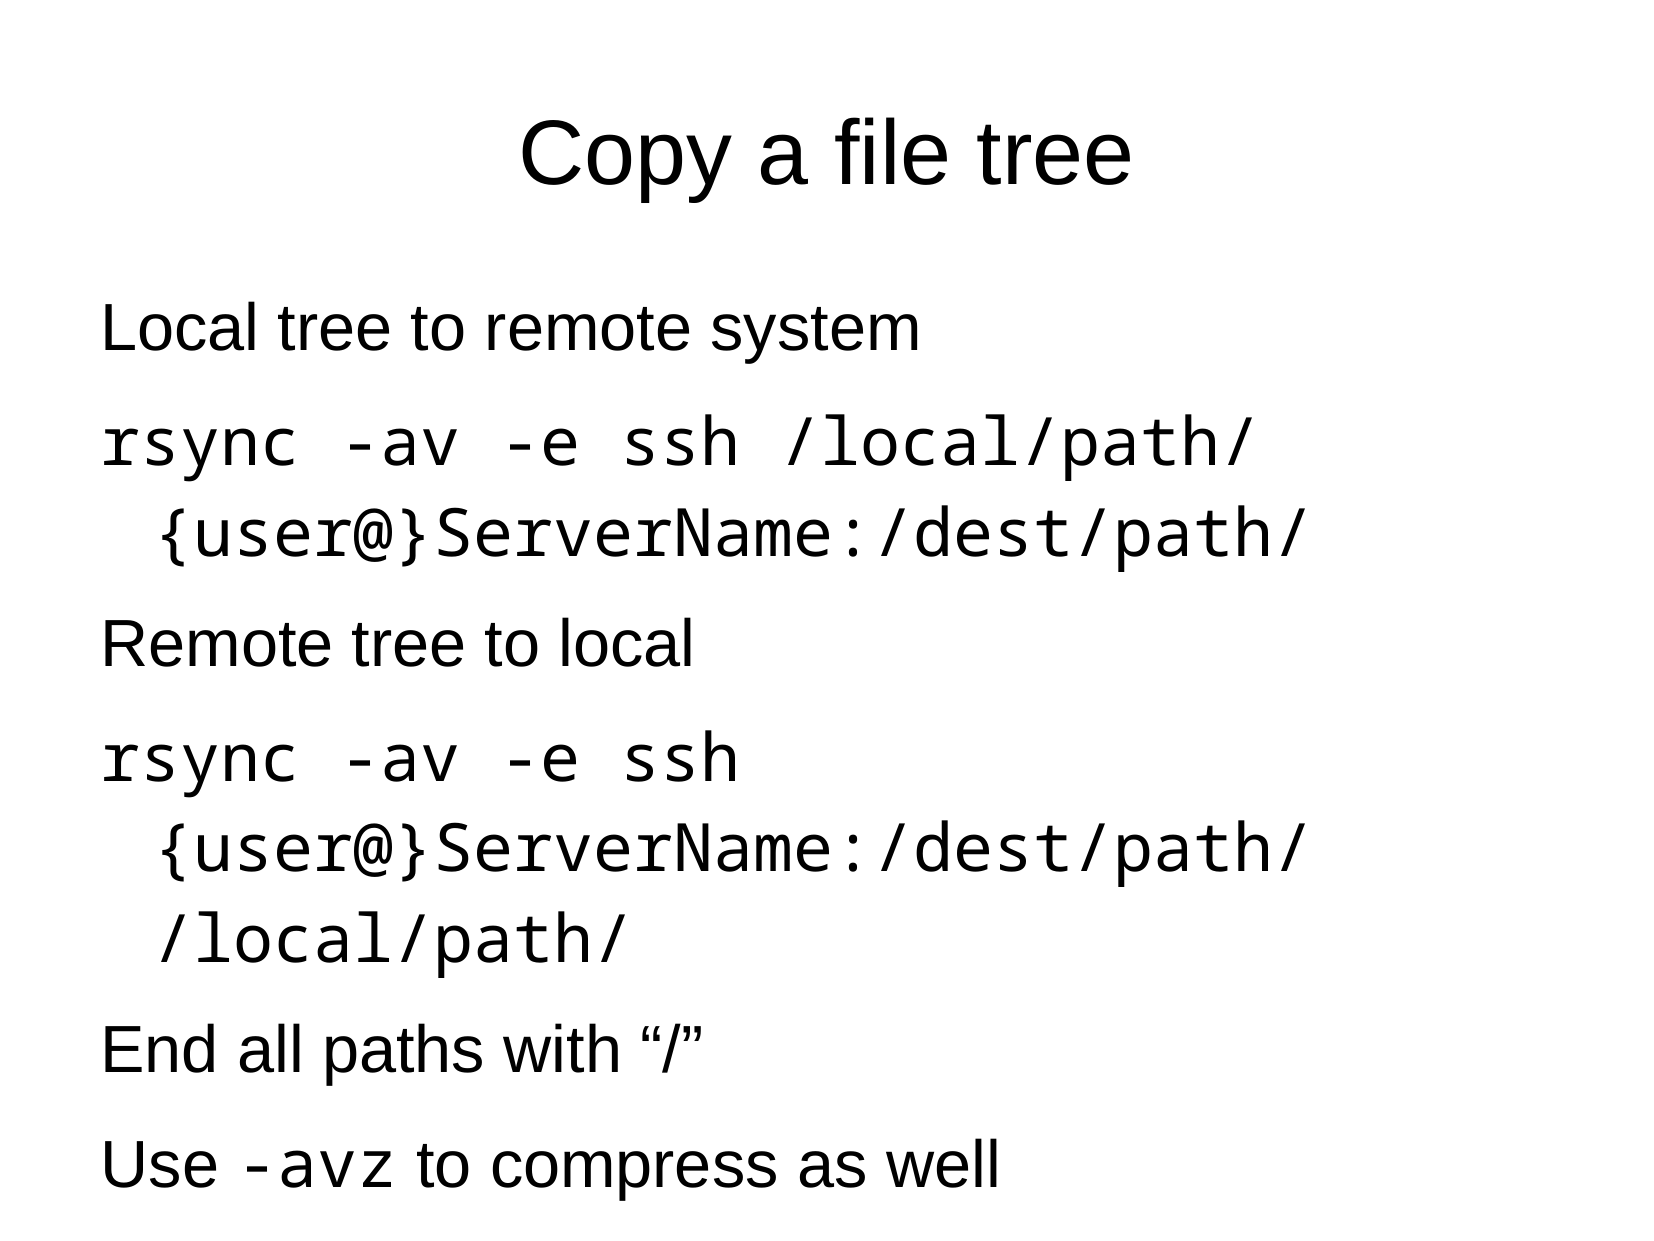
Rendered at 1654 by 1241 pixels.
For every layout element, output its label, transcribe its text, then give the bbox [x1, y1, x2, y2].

list Local tree to remote system rsync -av -e ssh /local/path/ {user@}ServerName:/dest/path/ Remote tree to local rsync -av -e ssh {user@}ServerName:/dest/path/ /local/path/ End all paths with “/” Use -avz to compress as well [82, 290, 1571, 1120]
title Copy a file tree [82, 56, 1571, 250]
